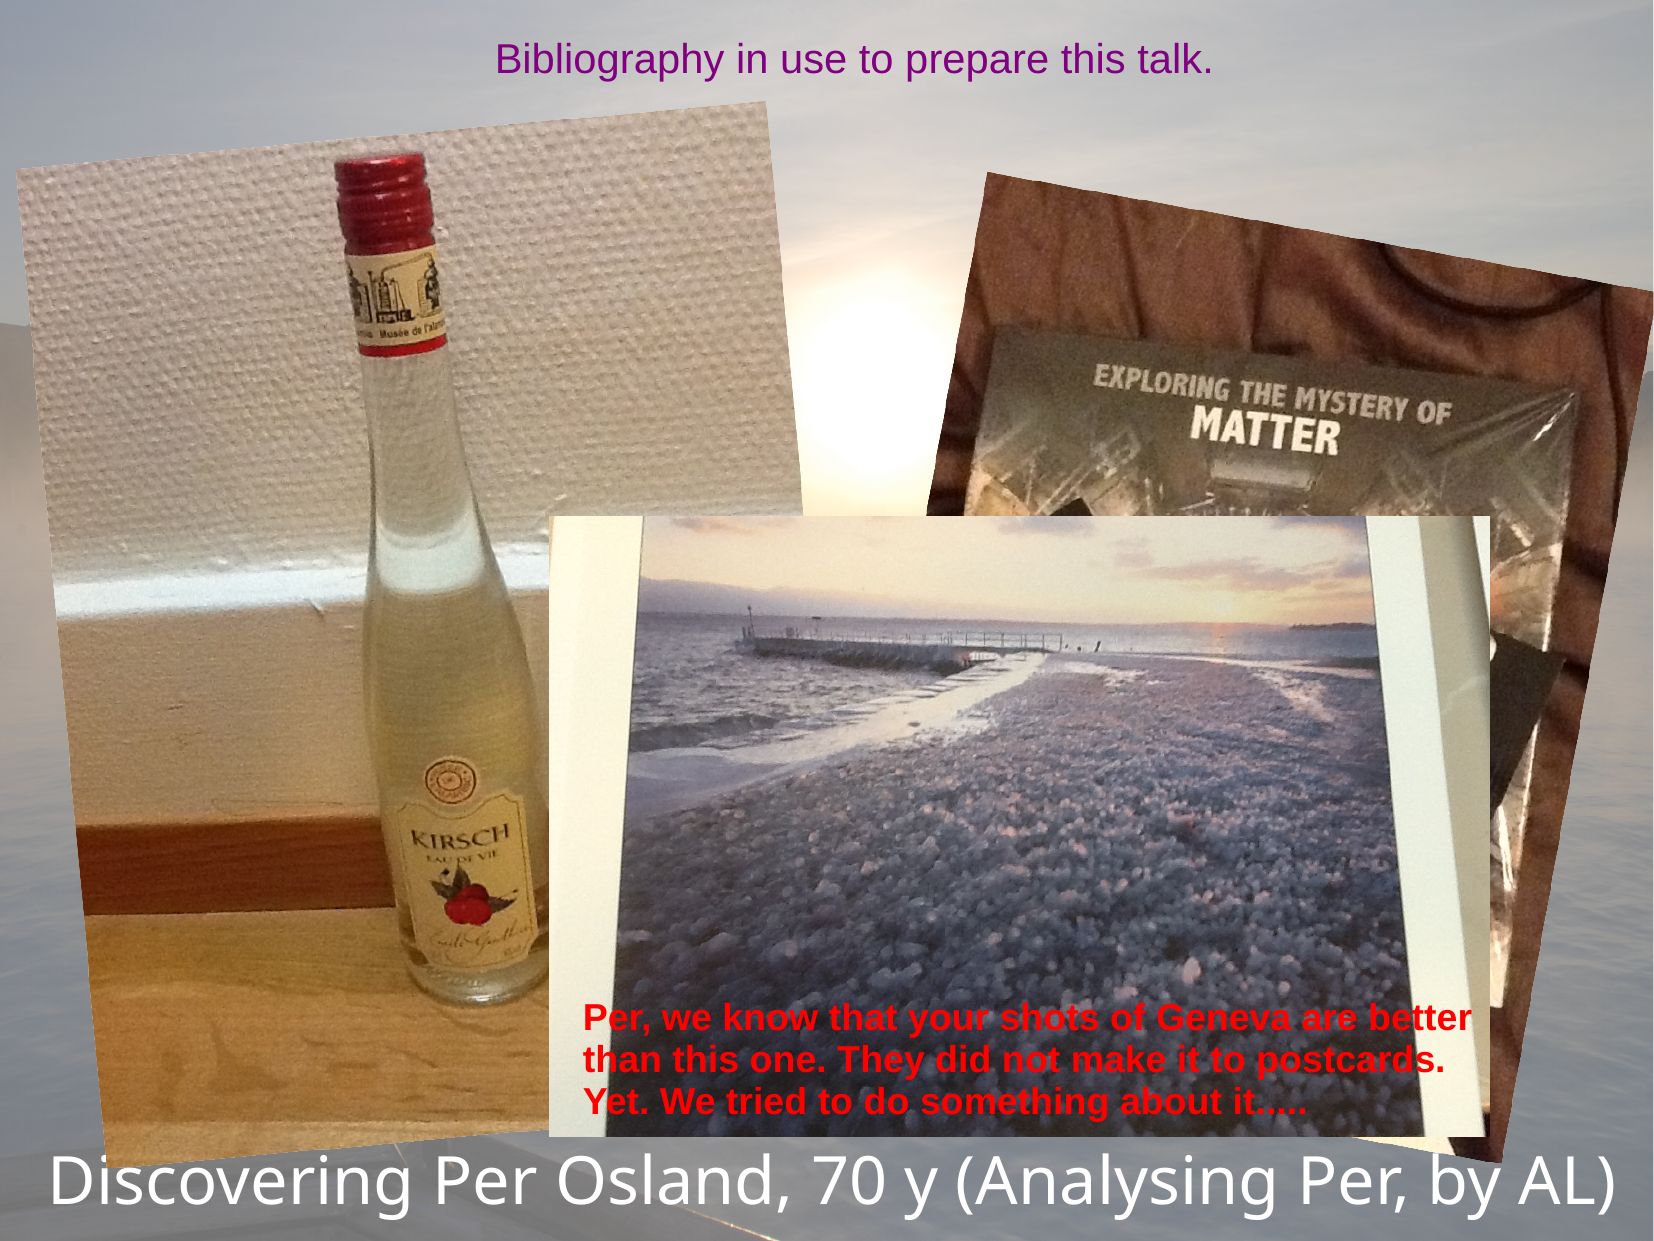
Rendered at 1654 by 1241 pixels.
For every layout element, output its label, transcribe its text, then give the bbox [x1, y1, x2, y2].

text_box Per, we know that your shots of Geneva are better than this one. They did not make it to postcards. Yet. We tried to do something about it..... [568, 988, 1529, 1130]
text_box Bibliography in use to prepare this talk. [480, 28, 1230, 137]
picture [15, 100, 1654, 1168]
